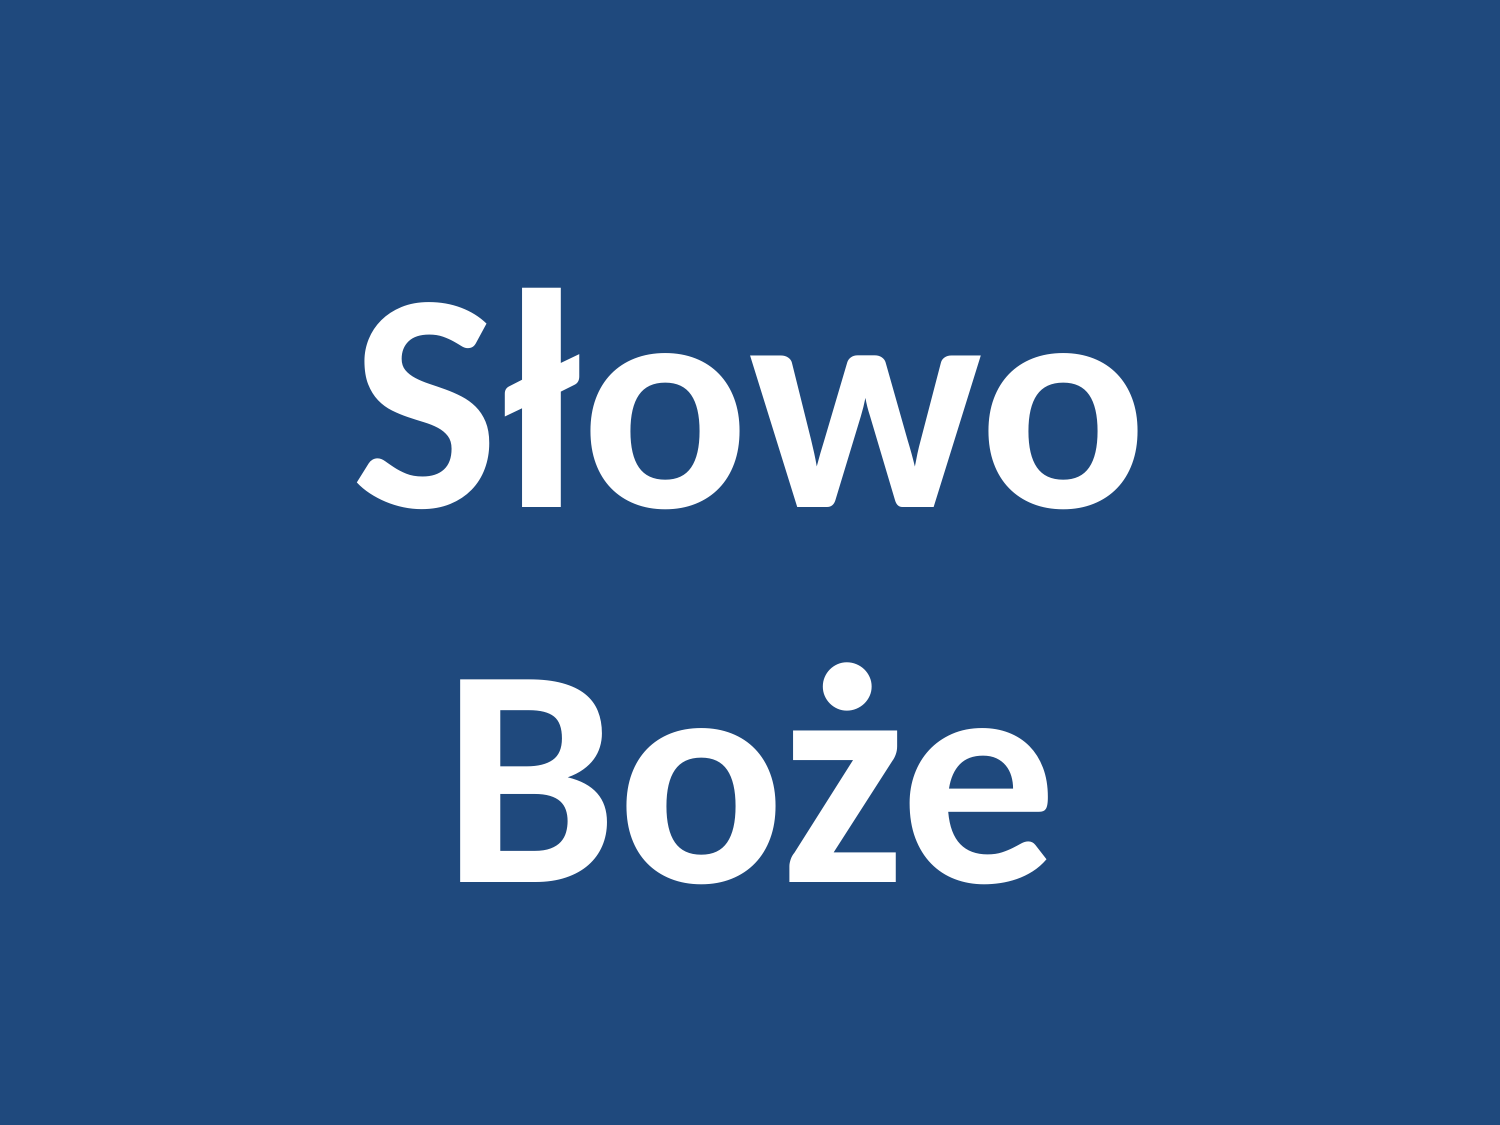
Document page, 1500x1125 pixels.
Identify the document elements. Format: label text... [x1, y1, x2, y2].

title Słowo Boże [75, 45, 1426, 1095]
